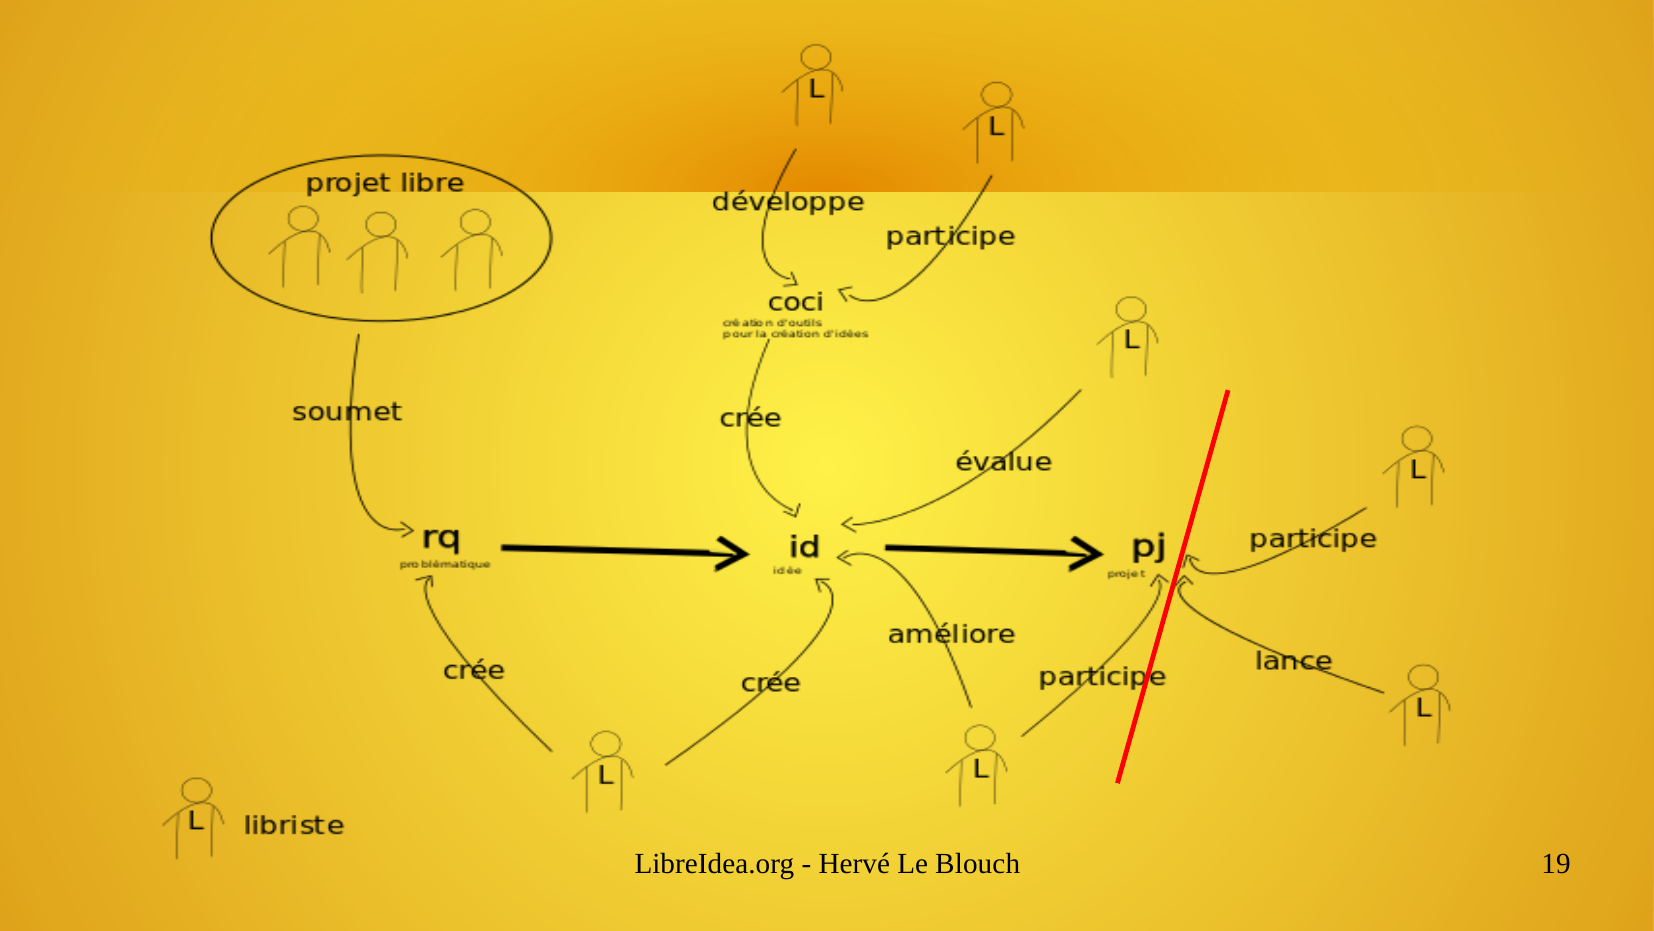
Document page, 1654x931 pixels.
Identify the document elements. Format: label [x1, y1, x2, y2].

picture [128, 0, 1654, 886]
